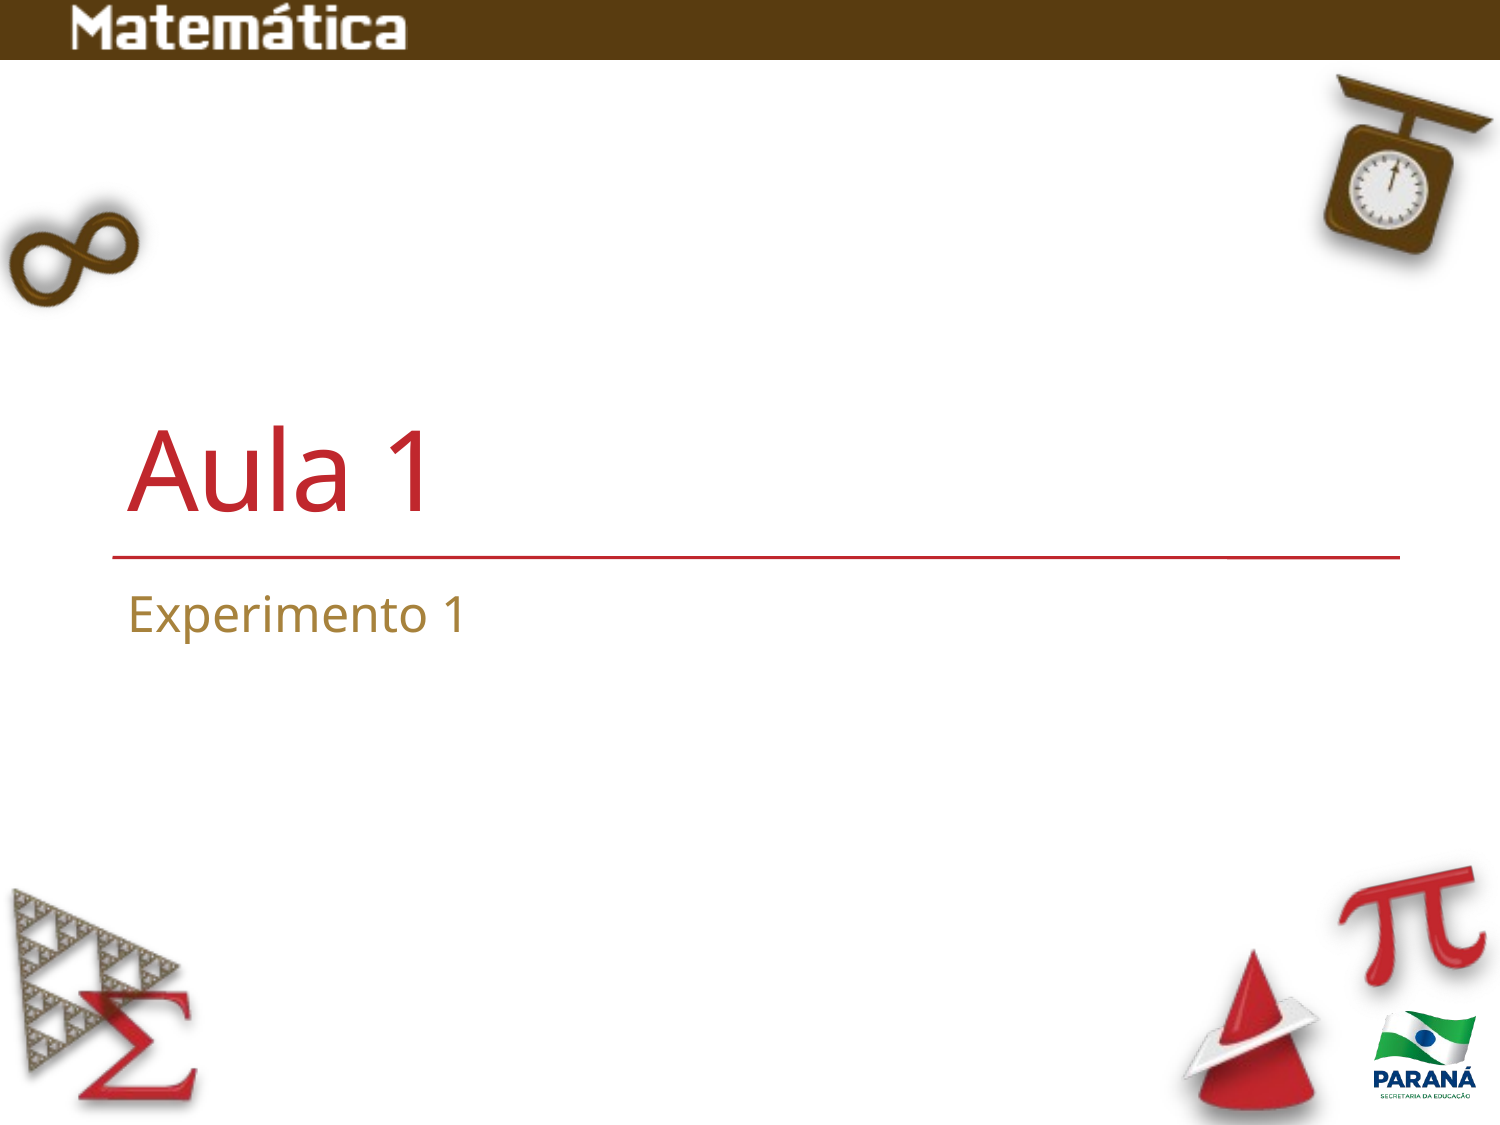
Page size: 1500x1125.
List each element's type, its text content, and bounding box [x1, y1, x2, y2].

picture [69, 0, 408, 67]
picture [1374, 1053, 1476, 1099]
picture [1293, 54, 1500, 297]
picture [1271, 748, 1500, 1082]
picture [1151, 933, 1352, 1125]
subtitle Experimento 1 [112, 575, 1163, 863]
picture [0, 140, 165, 353]
title Aula 1 [112, 224, 1400, 542]
picture [0, 881, 225, 1125]
